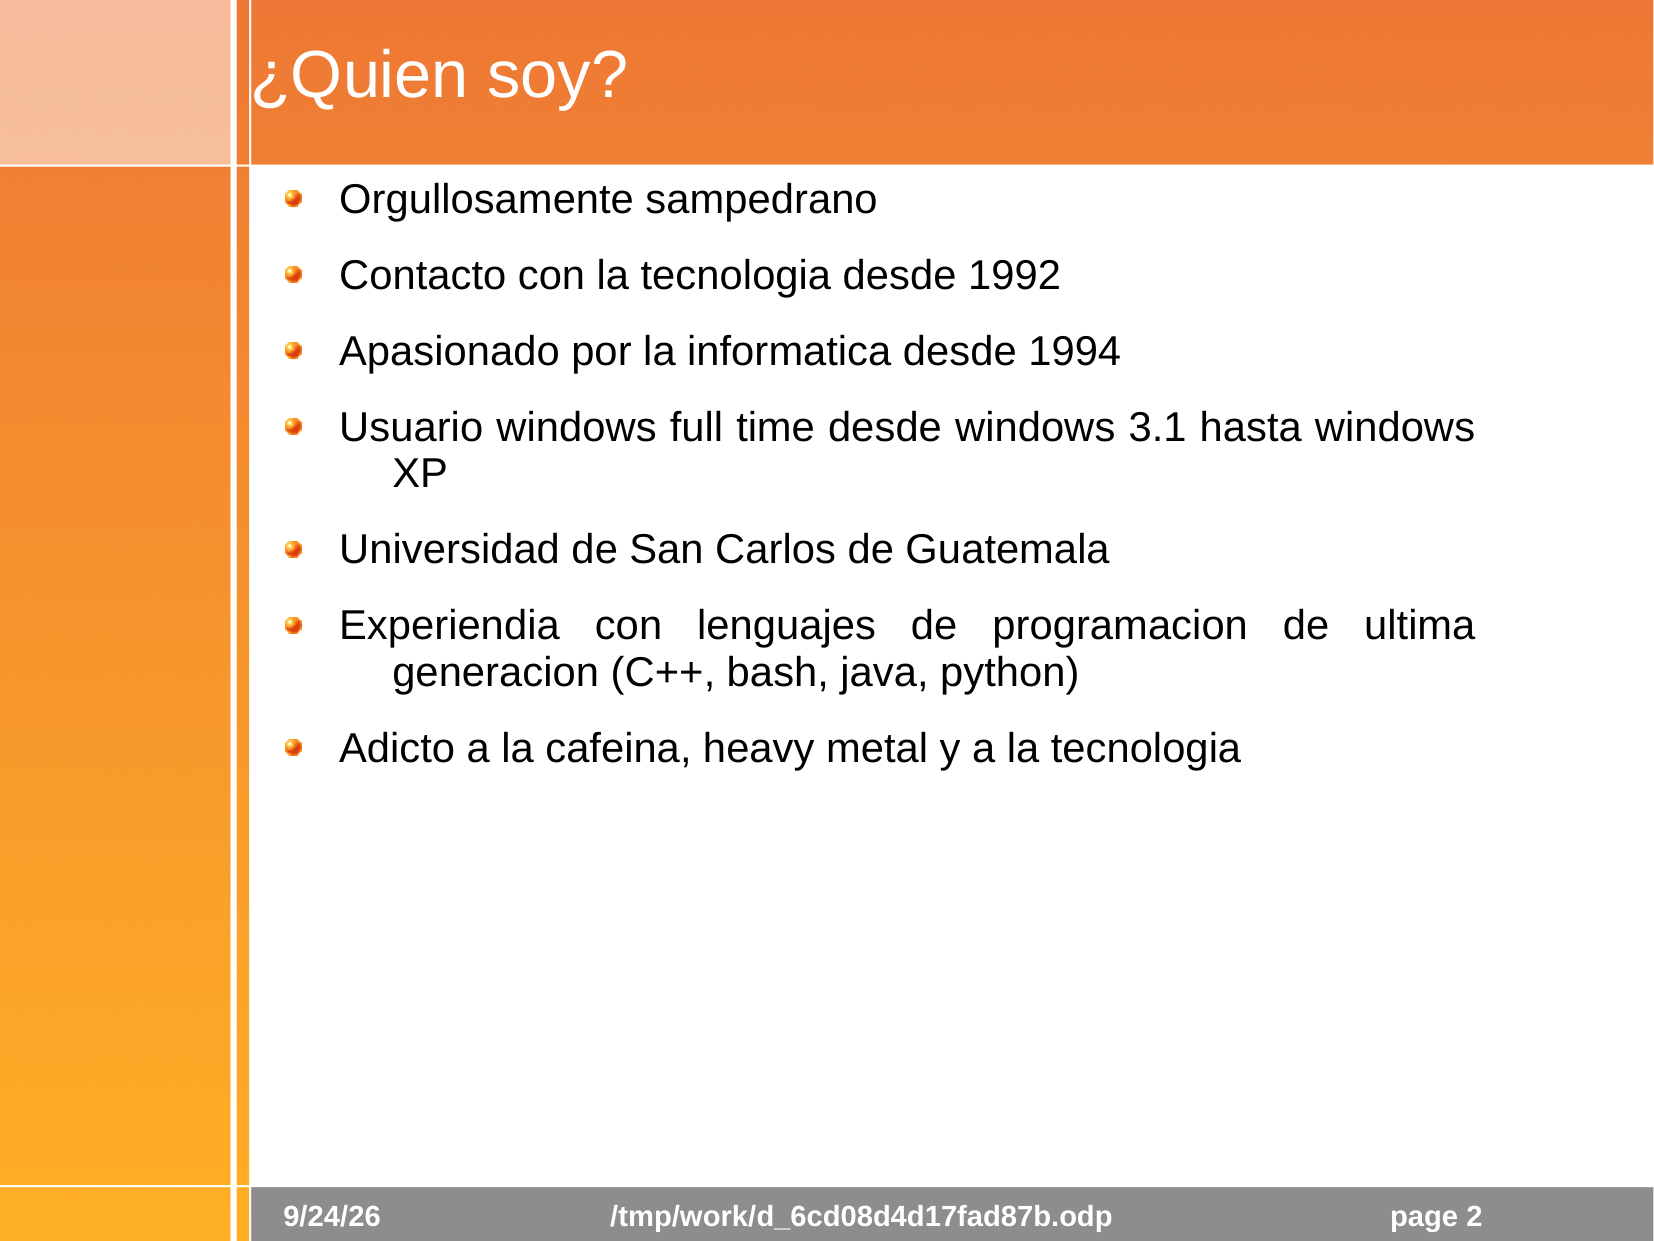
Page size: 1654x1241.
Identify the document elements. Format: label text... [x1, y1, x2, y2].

picture [0, 0, 1654, 1241]
title ¿Quien soy? [250, 11, 1477, 137]
list Orgullosamente sampedrano Contacto con la tecnologia desde 1992 Apasionado por la informatica desde 1994 Usuario windows full time desde windows 3.1 hasta windows XP Universidad de San Carlos de Guatemala Experiendia con lenguajes de programacion de ultima generacion (C++, bash, java, python) Adicto a la cafeina, heavy metal y a la tecnologia [250, 175, 1477, 1051]
